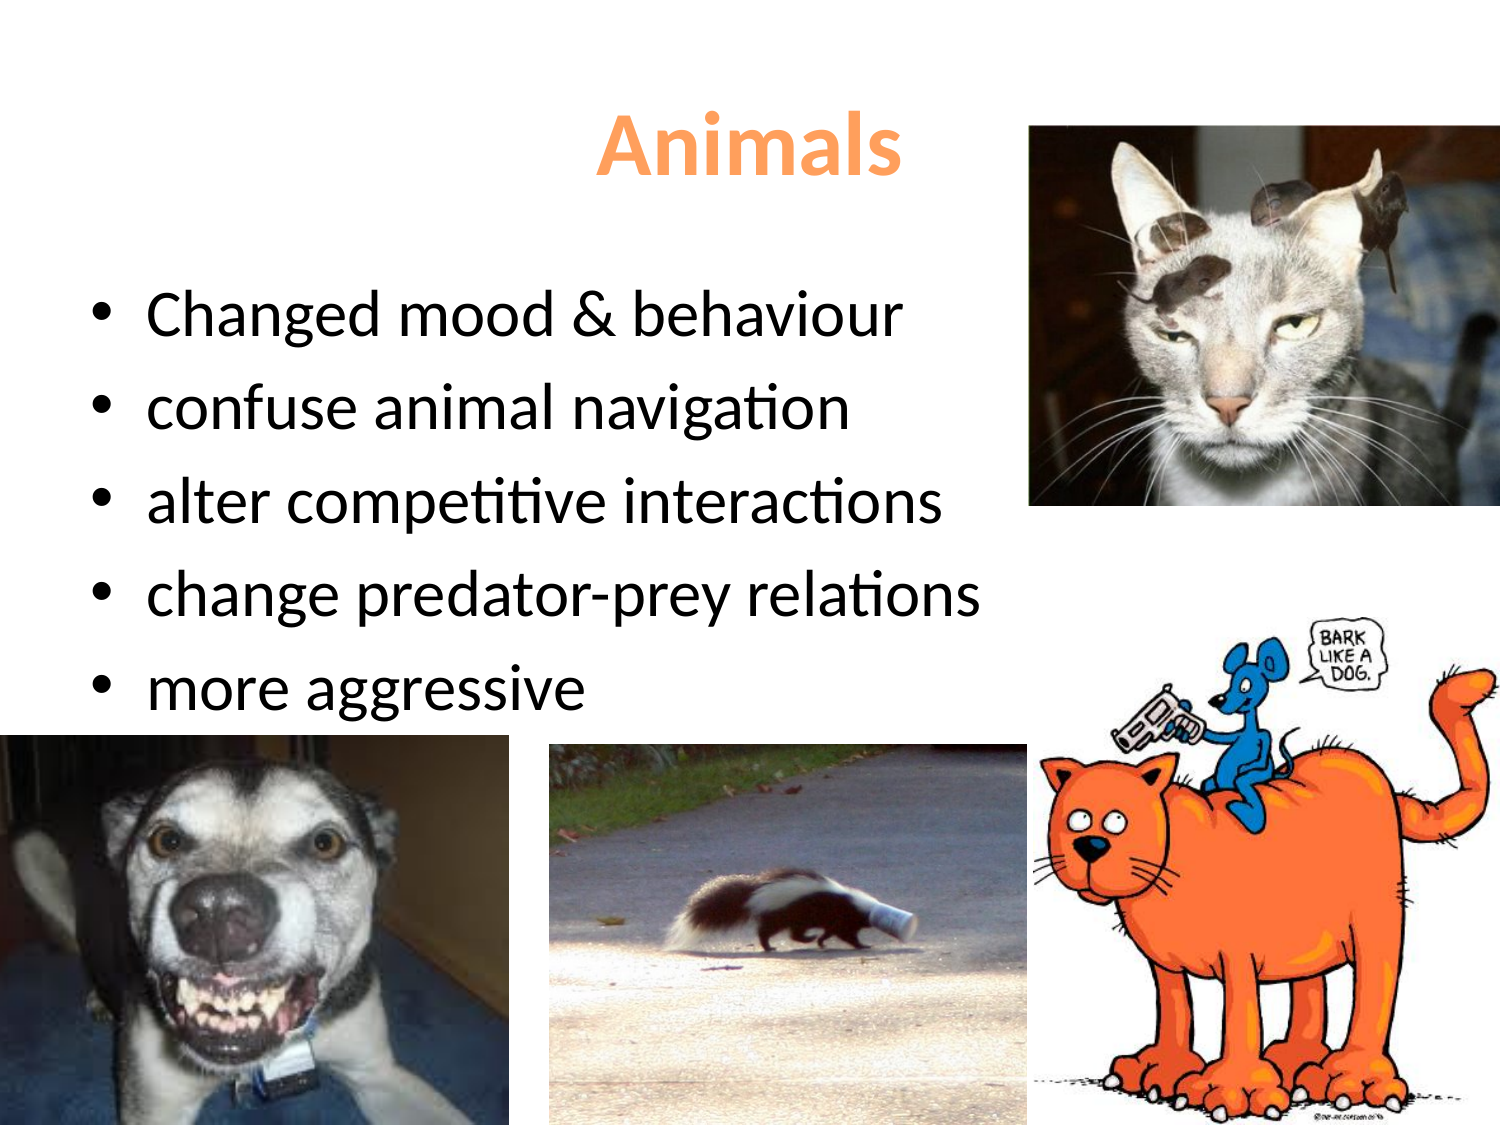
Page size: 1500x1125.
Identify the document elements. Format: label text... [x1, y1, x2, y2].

picture [549, 744, 1027, 1125]
picture [0, 735, 509, 1125]
picture [1033, 617, 1500, 1125]
list Changed mood & behaviour confuse animal navigation alter competitive interactions change predator-prey relations more aggressive [75, 262, 1425, 1005]
picture [1028, 125, 1500, 506]
title Animals [75, 45, 1425, 233]
